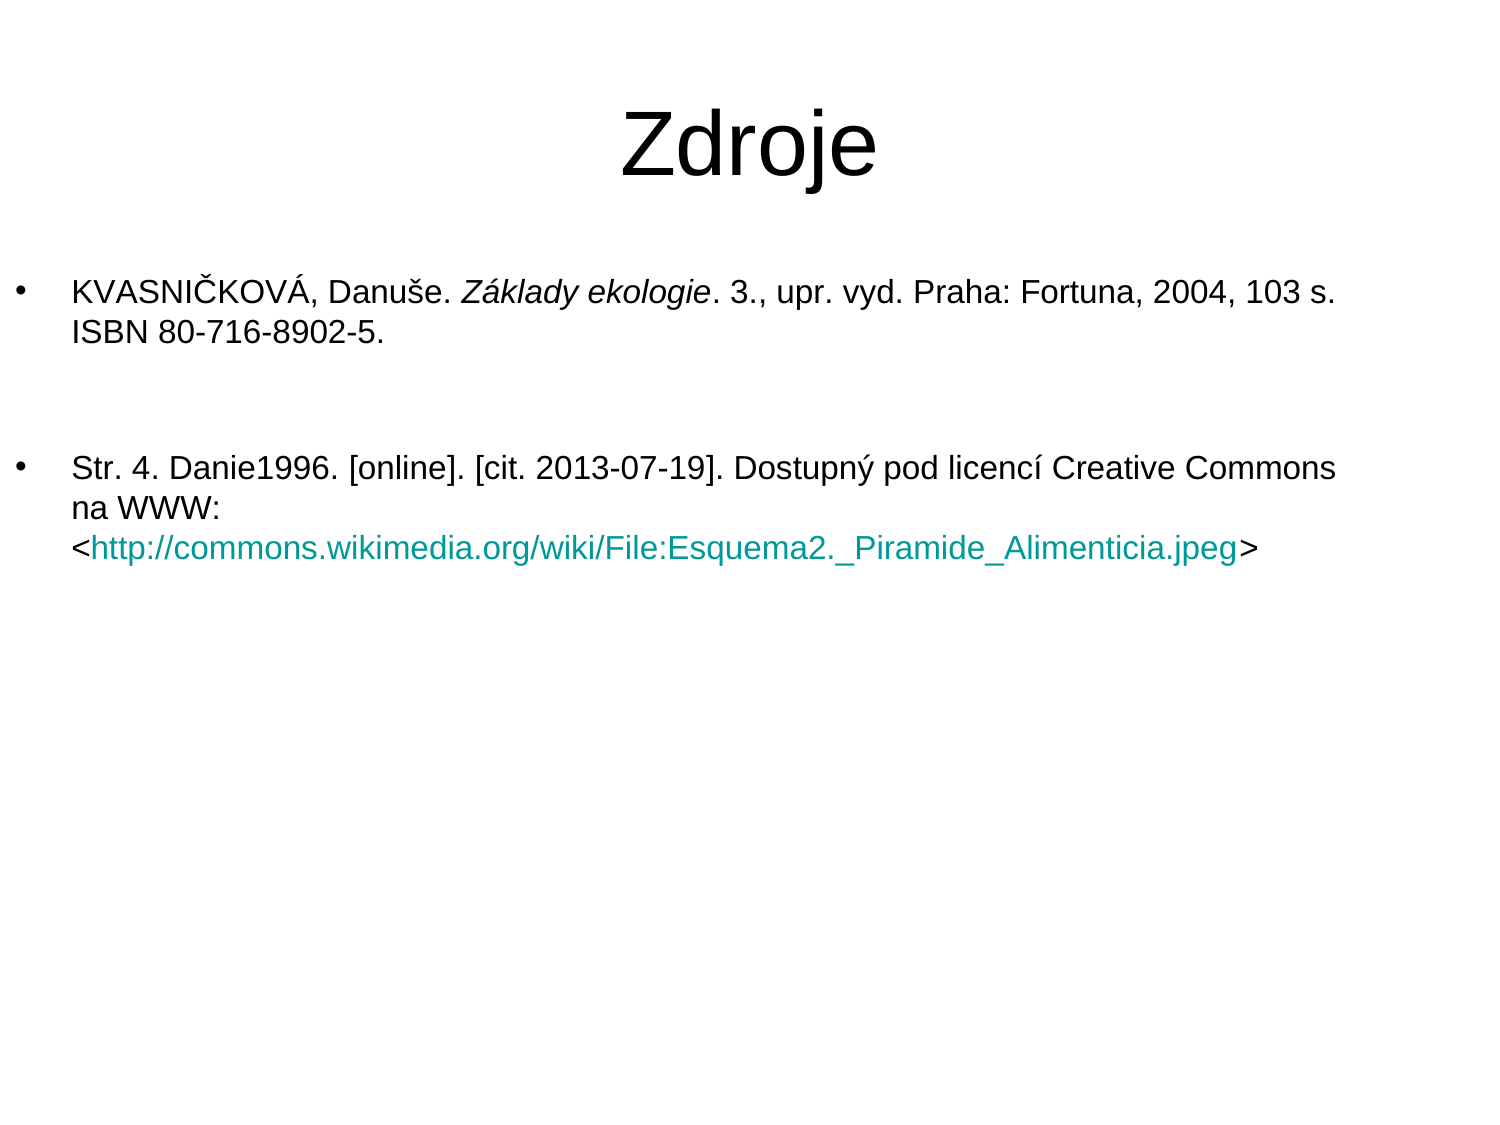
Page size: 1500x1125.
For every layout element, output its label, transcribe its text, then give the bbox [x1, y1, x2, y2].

title Zdroje [75, 45, 1426, 233]
list KVASNIČKOVÁ, Danuše. Základy ekologie. 3., upr. vyd. Praha: Fortuna, 2004, 103 s. ISBN 80-716-8902-5. Str. 4. Danie1996. [online]. [cit. 2013-07-19]. Dostupný pod licencí Creative Commons na WWW: <http://commons.wikimedia.org/wiki/File:Esquema2._Piramide_Alimenticia.jpeg> [0, 262, 1500, 1006]
